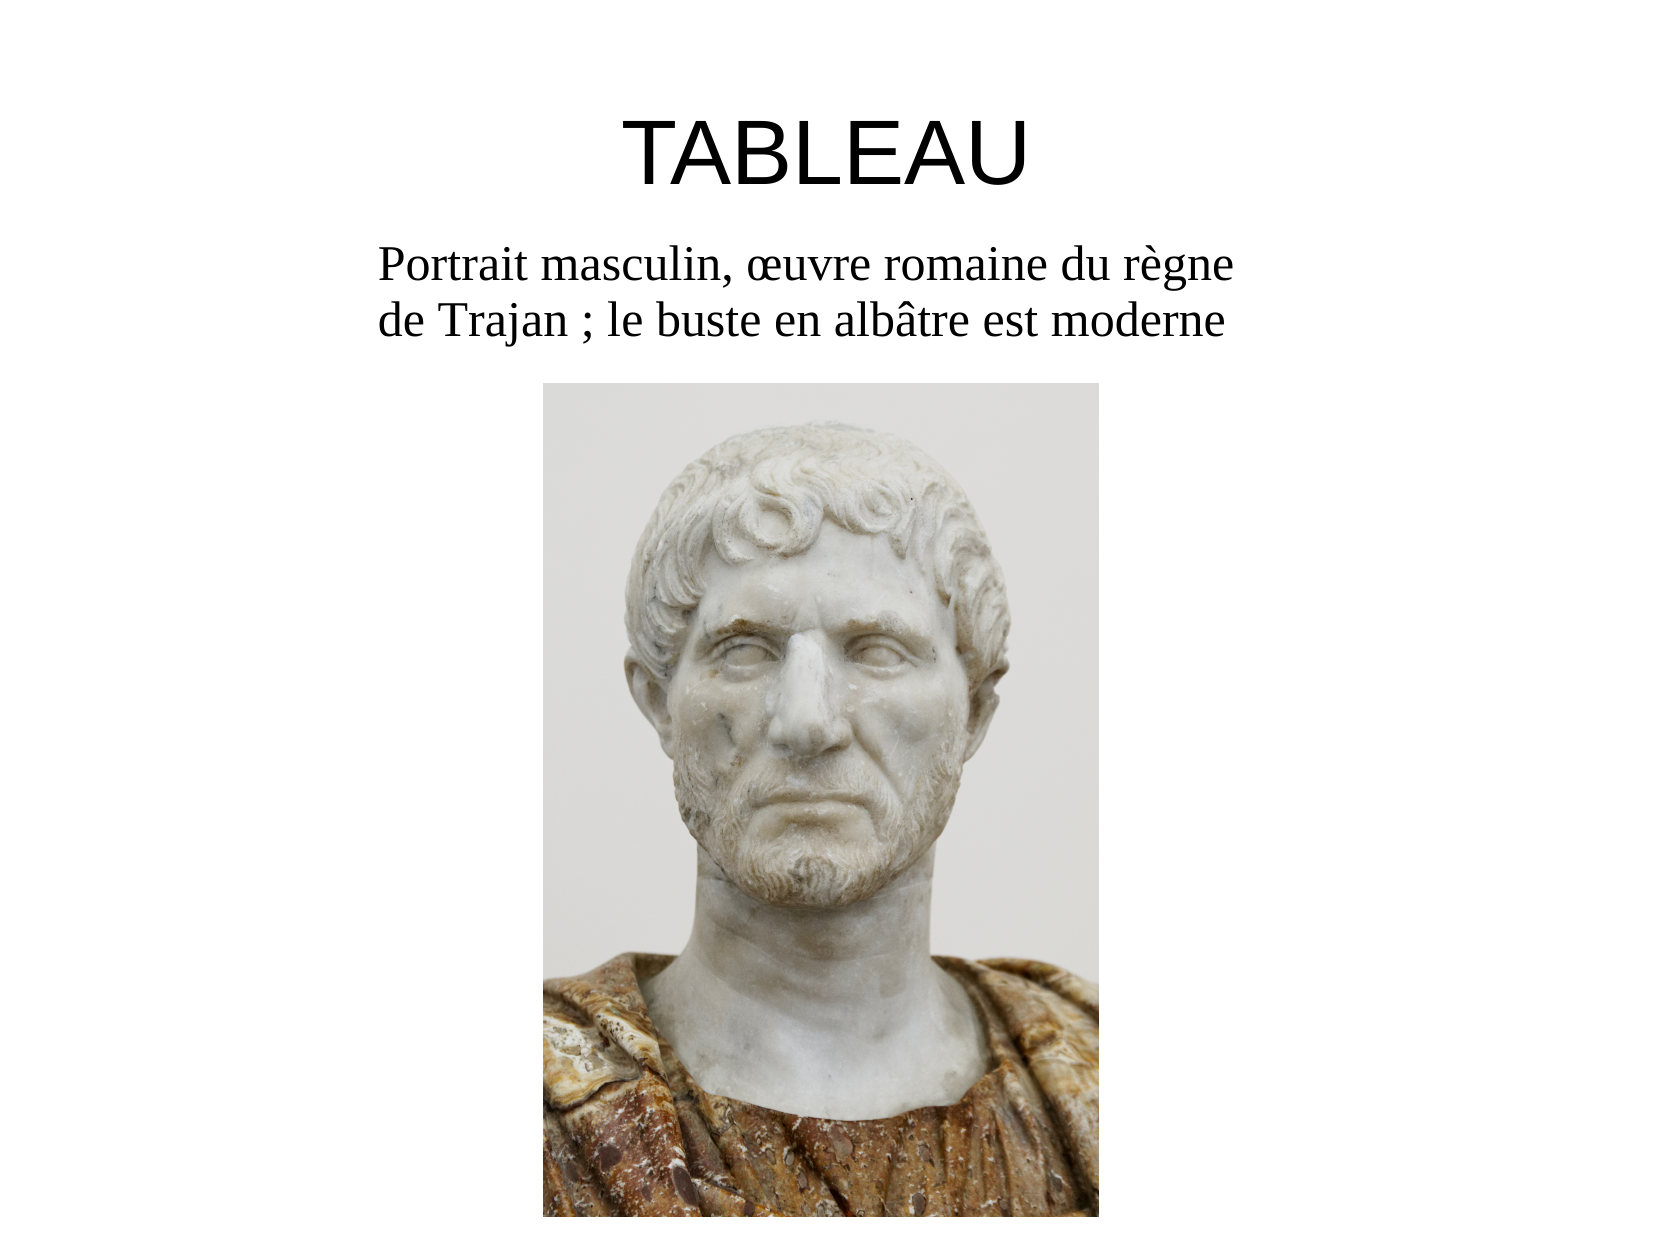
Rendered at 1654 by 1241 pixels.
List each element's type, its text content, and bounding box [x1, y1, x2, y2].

picture [543, 383, 1099, 1217]
title TABLEAU [82, 49, 1571, 257]
text_box Portrait masculin, œuvre romaine du règne de Trajan ; le buste en albâtre est moderne [377, 236, 1264, 347]
